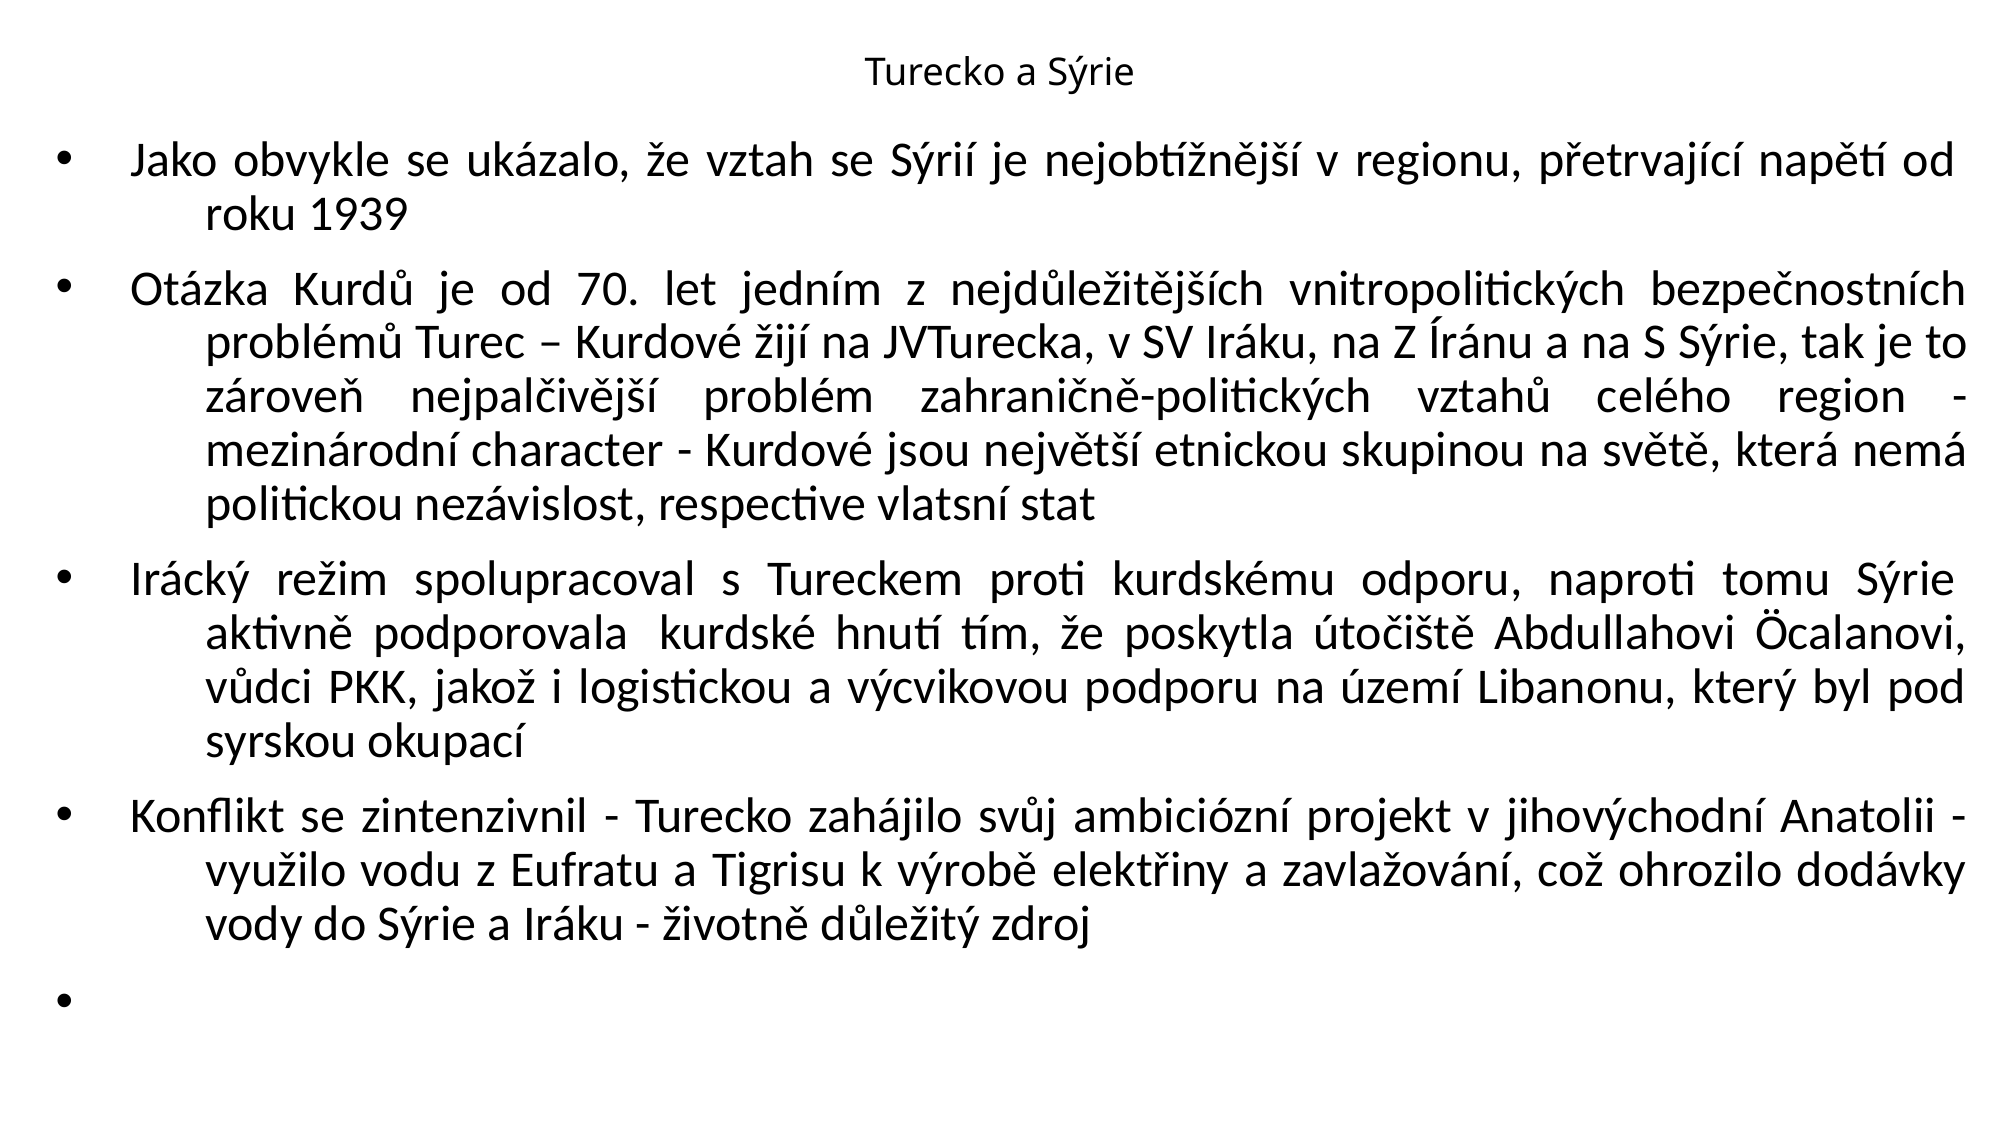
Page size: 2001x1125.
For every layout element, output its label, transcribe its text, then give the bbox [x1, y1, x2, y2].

list Jako obvykle se ukázalo, že vztah se Sýrií je nejobtížnější v regionu, přetrvající napětí od roku 1939 ​ Otázka Kurdů je od 70. let jedním z nejdůležitějších vnitropolitických bezpečnostních problémů Turec – Kurdové žijí na JVTurecka, v SV Iráku, na Z Íránu a na S Sýrie, tak je to zároveň nejpalčivější problém zahraničně-politických vztahů celého region - mezinárodní character - Kurdové jsou největší etnickou skupinou na světě, která nemá politickou nezávislost, respective vlatsní stat Irácký režim spolupracoval s Tureckem proti kurdskému odporu, naproti tomu Sýrie aktivně podporovala kurdské hnutí tím, že poskytla útočiště Abdullahovi Öcalanovi, vůdci PKK, jakož i logistickou a výcvikovou podporu na území Libanonu, který byl pod syrskou okupací​ Konflikt se zintenzivnil - Turecko zahájilo svůj ambiciózní projekt v jihovýchodní Anatolii - využilo vodu z Eufratu a Tigrisu k výrobě elektřiny a zavlažování, což ohrozilo dodávky vody do Sýrie a Iráku - životně důležitý zdroj [40, 125, 1983, 1125]
title Turecko a Sýrie [324, 45, 1675, 102]
